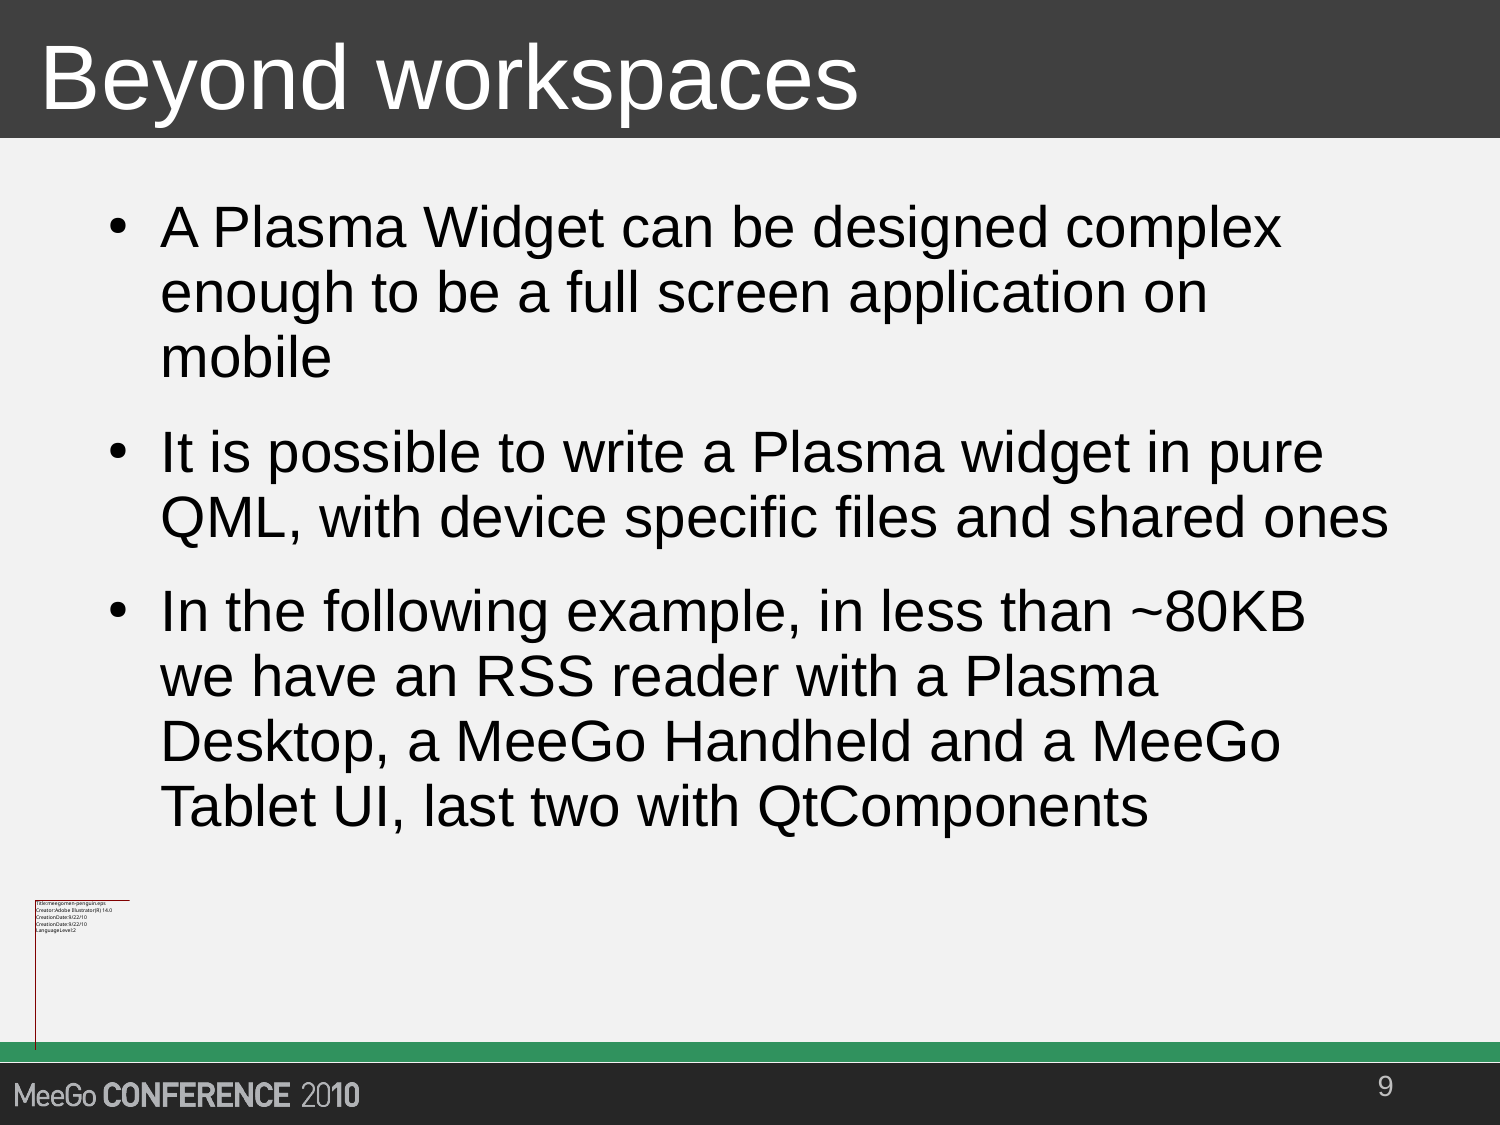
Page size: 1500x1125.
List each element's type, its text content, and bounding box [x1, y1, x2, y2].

list A Plasma Widget can be designed complex enough to be a full screen application on mobile It is possible to write a Plasma widget in pure QML, with device specific files and shared ones In the following example, in less than ~80KB we have an RSS reader with a Plasma Desktop, a MeeGo Handheld and a MeeGo Tablet UI, last two with QtComponents [75, 187, 1413, 950]
picture [15, 1077, 359, 1113]
picture [34, 900, 130, 1051]
text_box [0, 1042, 1500, 1062]
title Beyond workspaces [24, 18, 1300, 119]
text_box <number> [1362, 1062, 1488, 1123]
